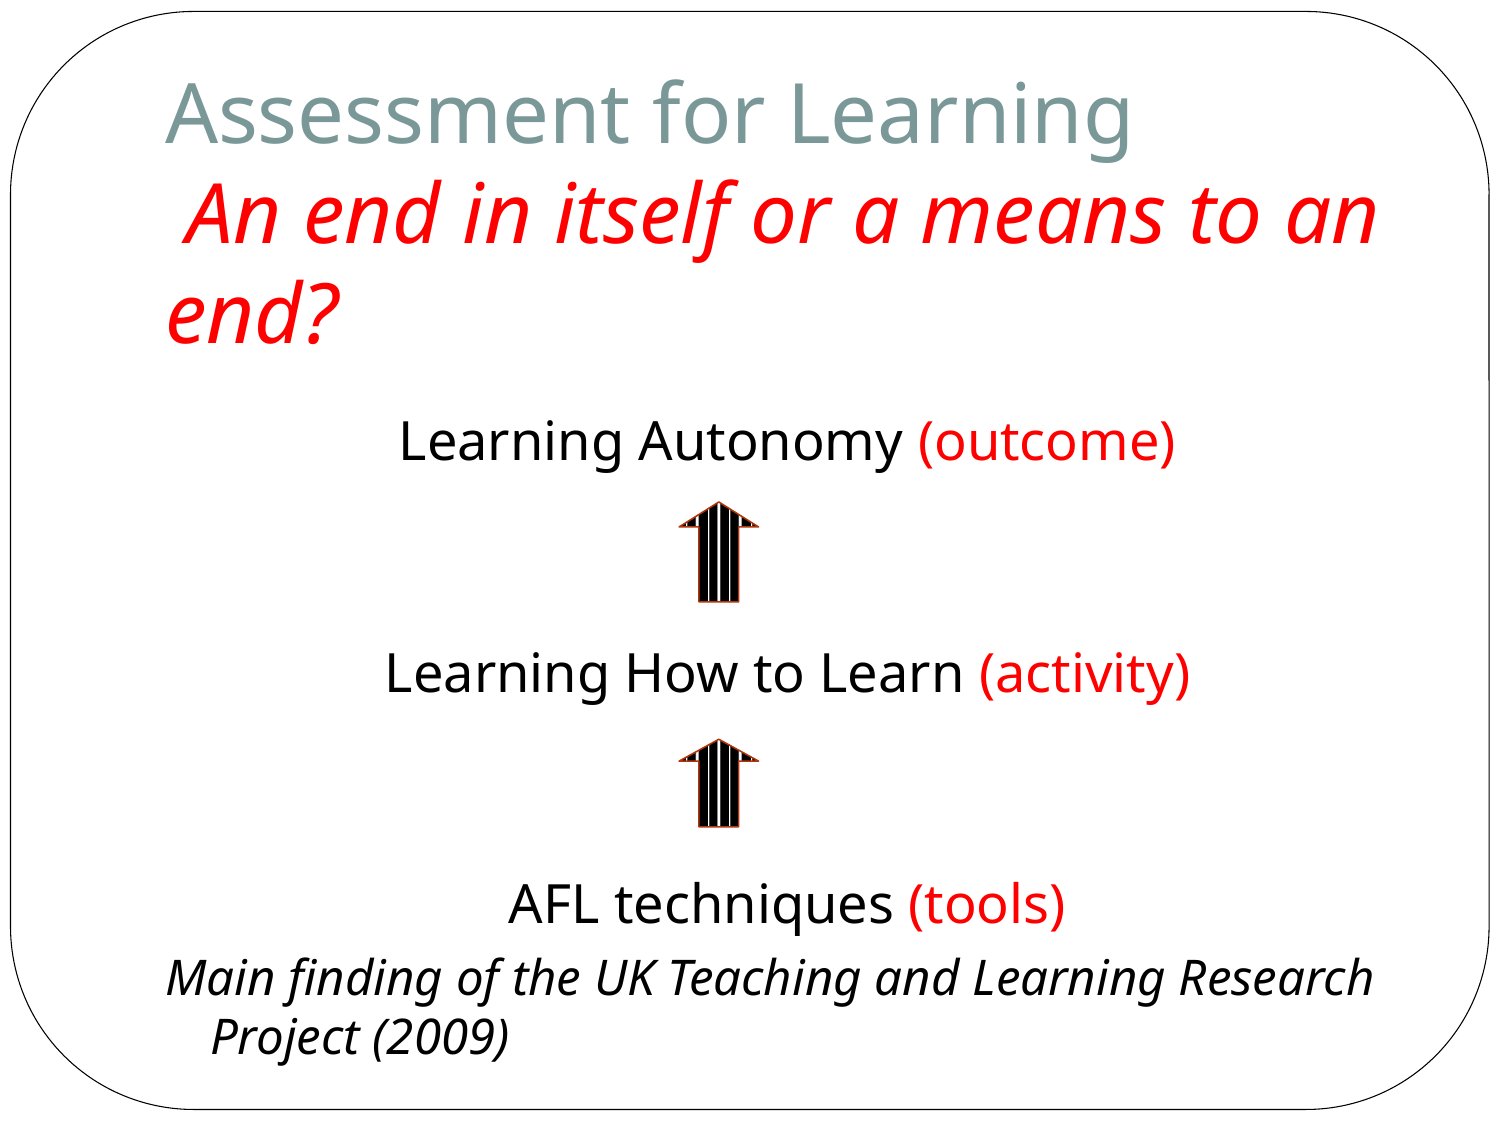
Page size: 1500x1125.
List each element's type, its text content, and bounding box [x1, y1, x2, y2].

text_box [679, 739, 759, 827]
title Assessment for Learning An end in itself or a means to an end? [150, 45, 1425, 237]
text_box [679, 501, 759, 602]
list Learning Autonomy (outcome) Learning How to Learn (activity) AFL techniques (tools) Main finding of the UK Teaching and Learning Research Project (2009) [150, 237, 1425, 1072]
